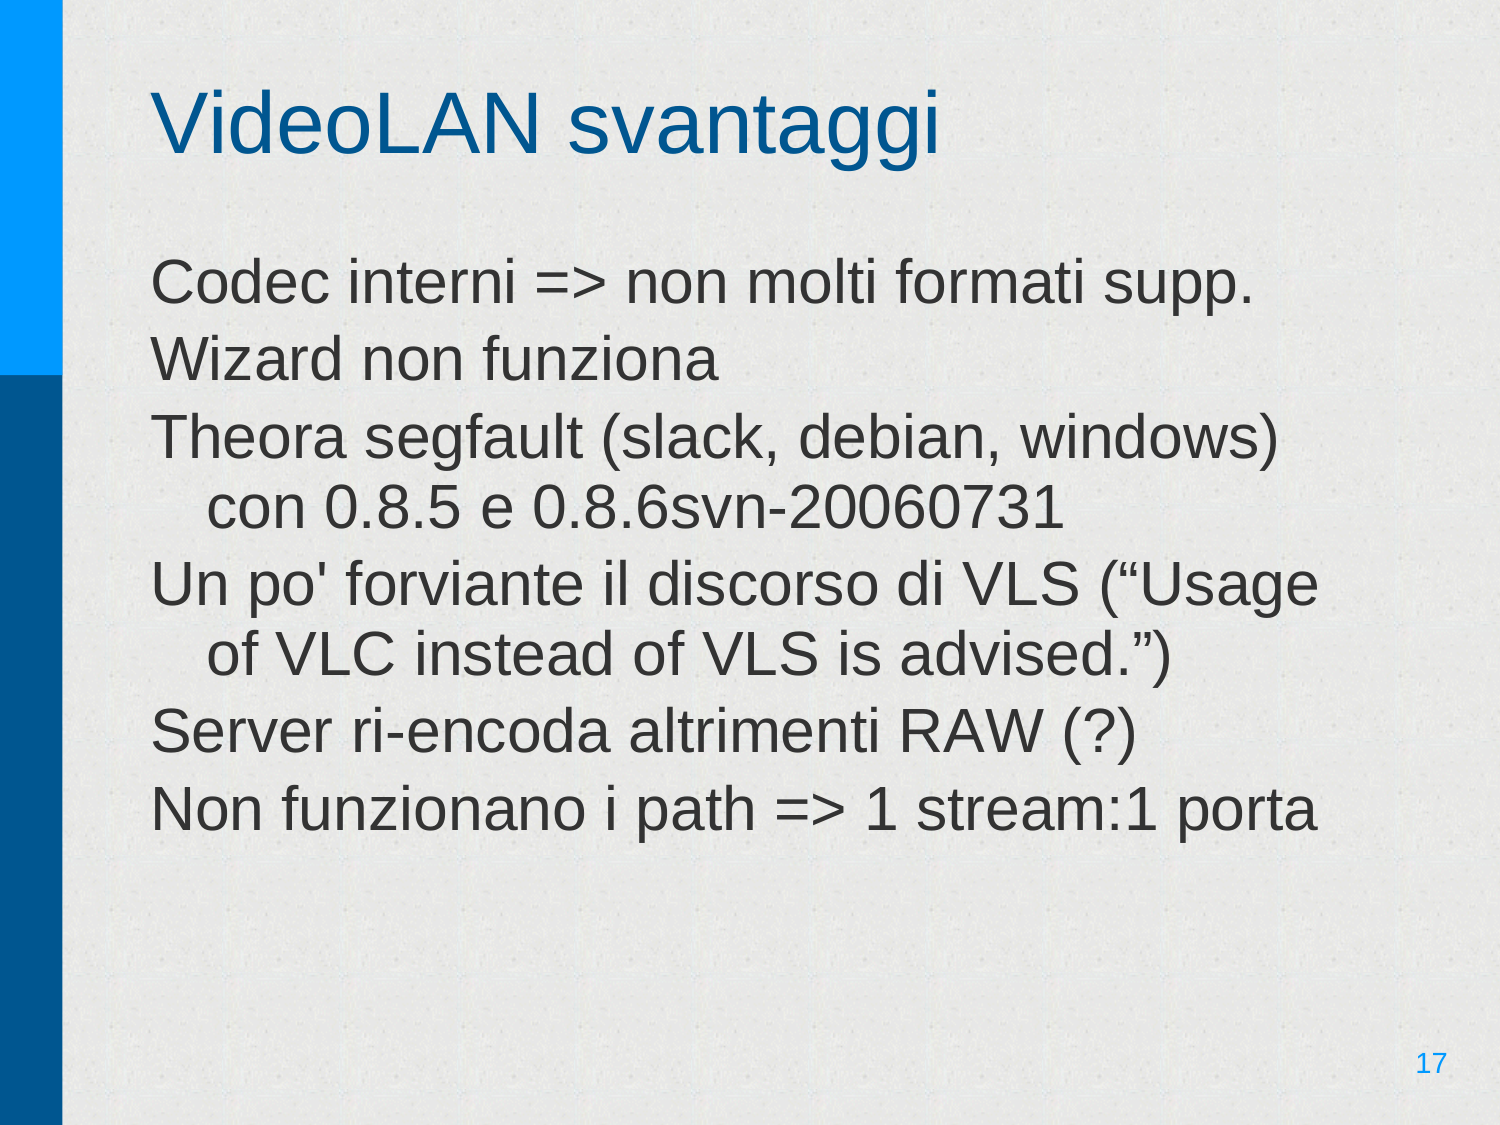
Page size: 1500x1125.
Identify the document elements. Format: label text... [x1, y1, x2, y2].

picture [63, 0, 1500, 1125]
list Codec interni => non molti formati supp. Wizard non funziona Theora segfault (slack, debian, windows) con 0.8.5 e 0.8.6svn-20060731 Un po' forviante il discorso di VLS (“Usage of VLC instead of VLS is advised.”) Server ri-encoda altrimenti RAW (?) Non funzionano i path => 1 stream:1 porta [149, 246, 1388, 976]
title VideoLAN svantaggi [149, 34, 1388, 223]
